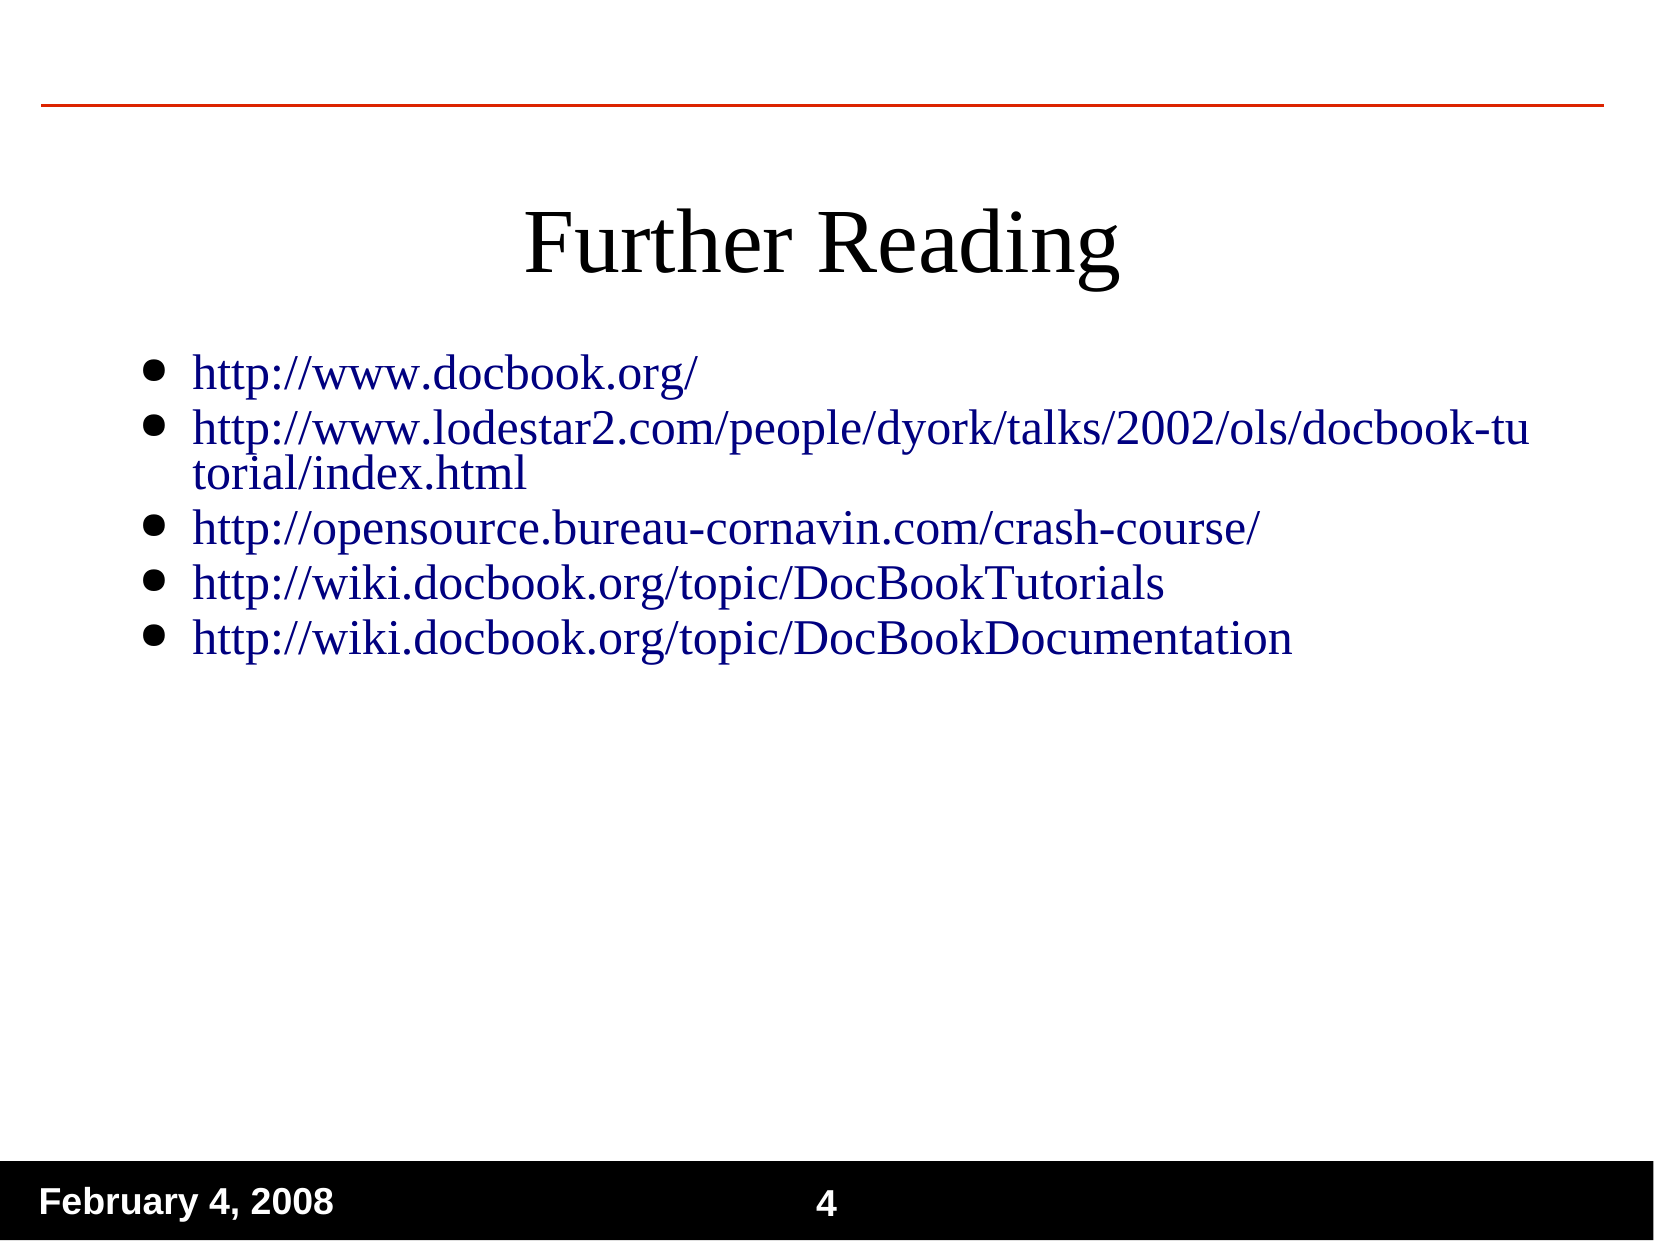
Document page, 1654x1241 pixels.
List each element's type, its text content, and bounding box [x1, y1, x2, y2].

title Further Reading [117, 137, 1530, 346]
list http://www.docbook.org/ http://www.lodestar2.com/people/dyork/talks/2002/ols/docbook-tutorial/index.html http://opensource.bureau-cornavin.com/crash-course/ http://wiki.docbook.org/topic/DocBookTutorials http://wiki.docbook.org/topic/DocBookDocumentation [121, 344, 1534, 1127]
